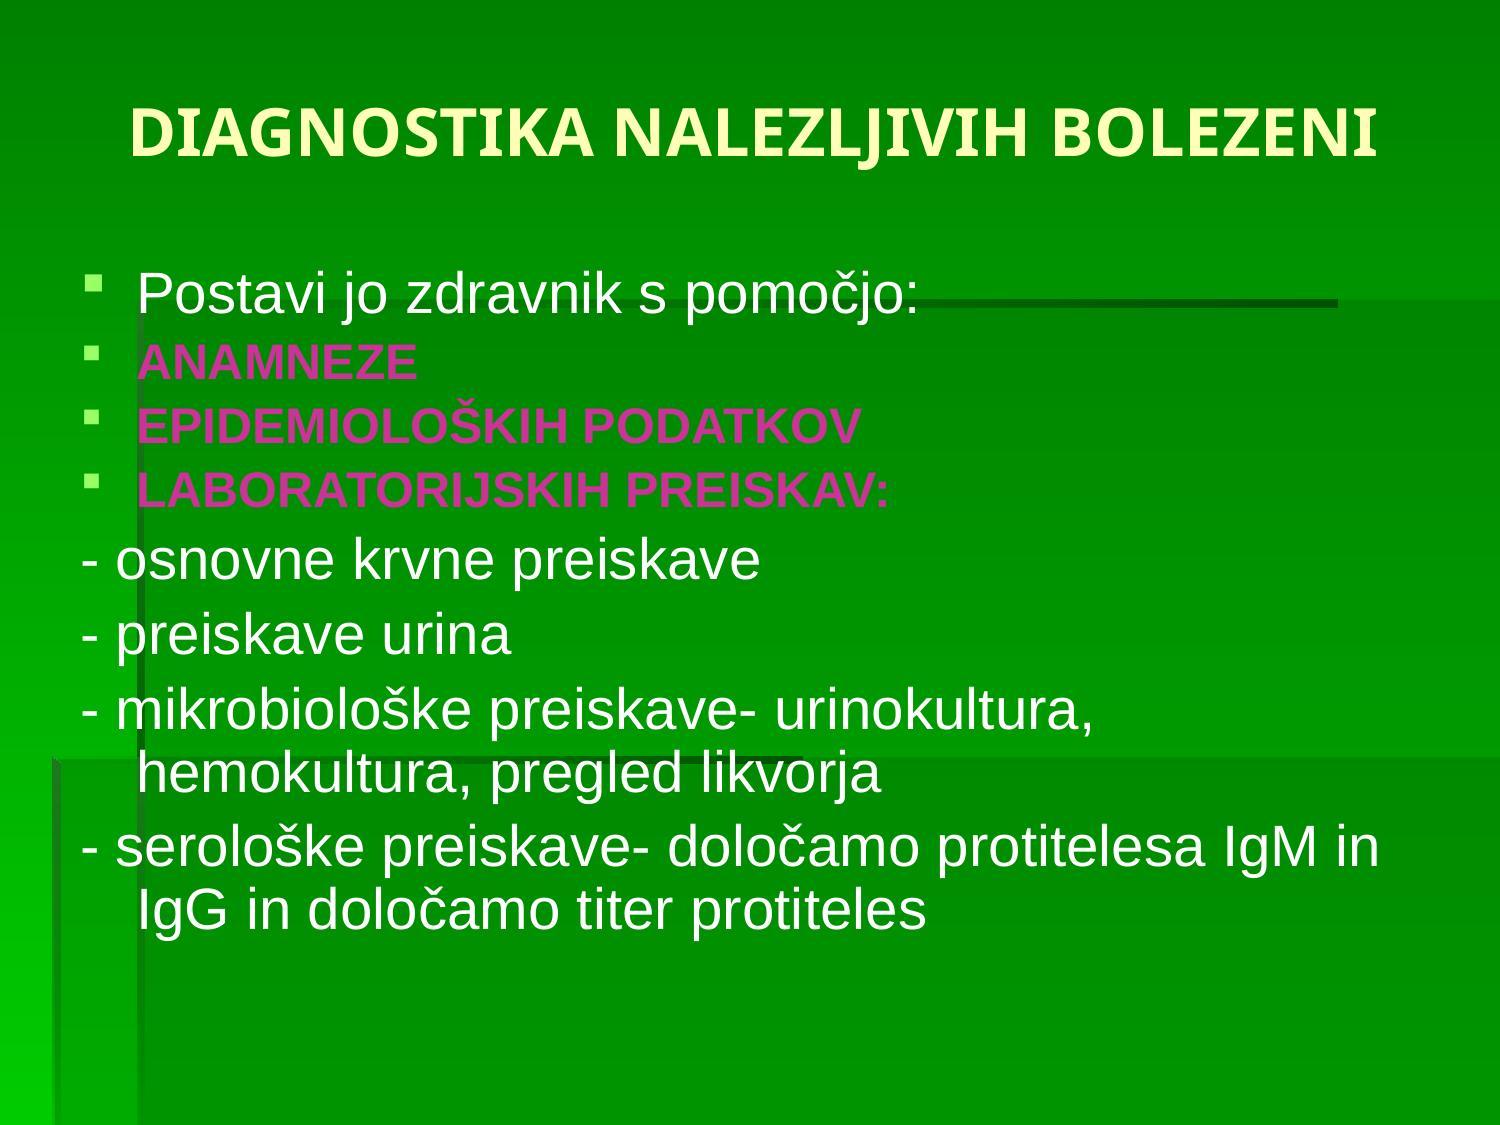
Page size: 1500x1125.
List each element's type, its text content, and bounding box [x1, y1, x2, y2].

title DIAGNOSTIKA NALEZLJIVIH BOLEZENI [112, 40, 1451, 220]
list Postavi jo zdravnik s pomočjo: ANAMNEZE EPIDEMIOLOŠKIH PODATKOV LABORATORIJSKIH PREISKAV: - osnovne krvne preiskave - preiskave urina - mikrobiološke preiskave- urinokultura, hemokultura, pregled likvorja - serološke preiskave- določamo protitelesa IgM in IgG in določamo titer protiteles [64, 255, 1450, 991]
